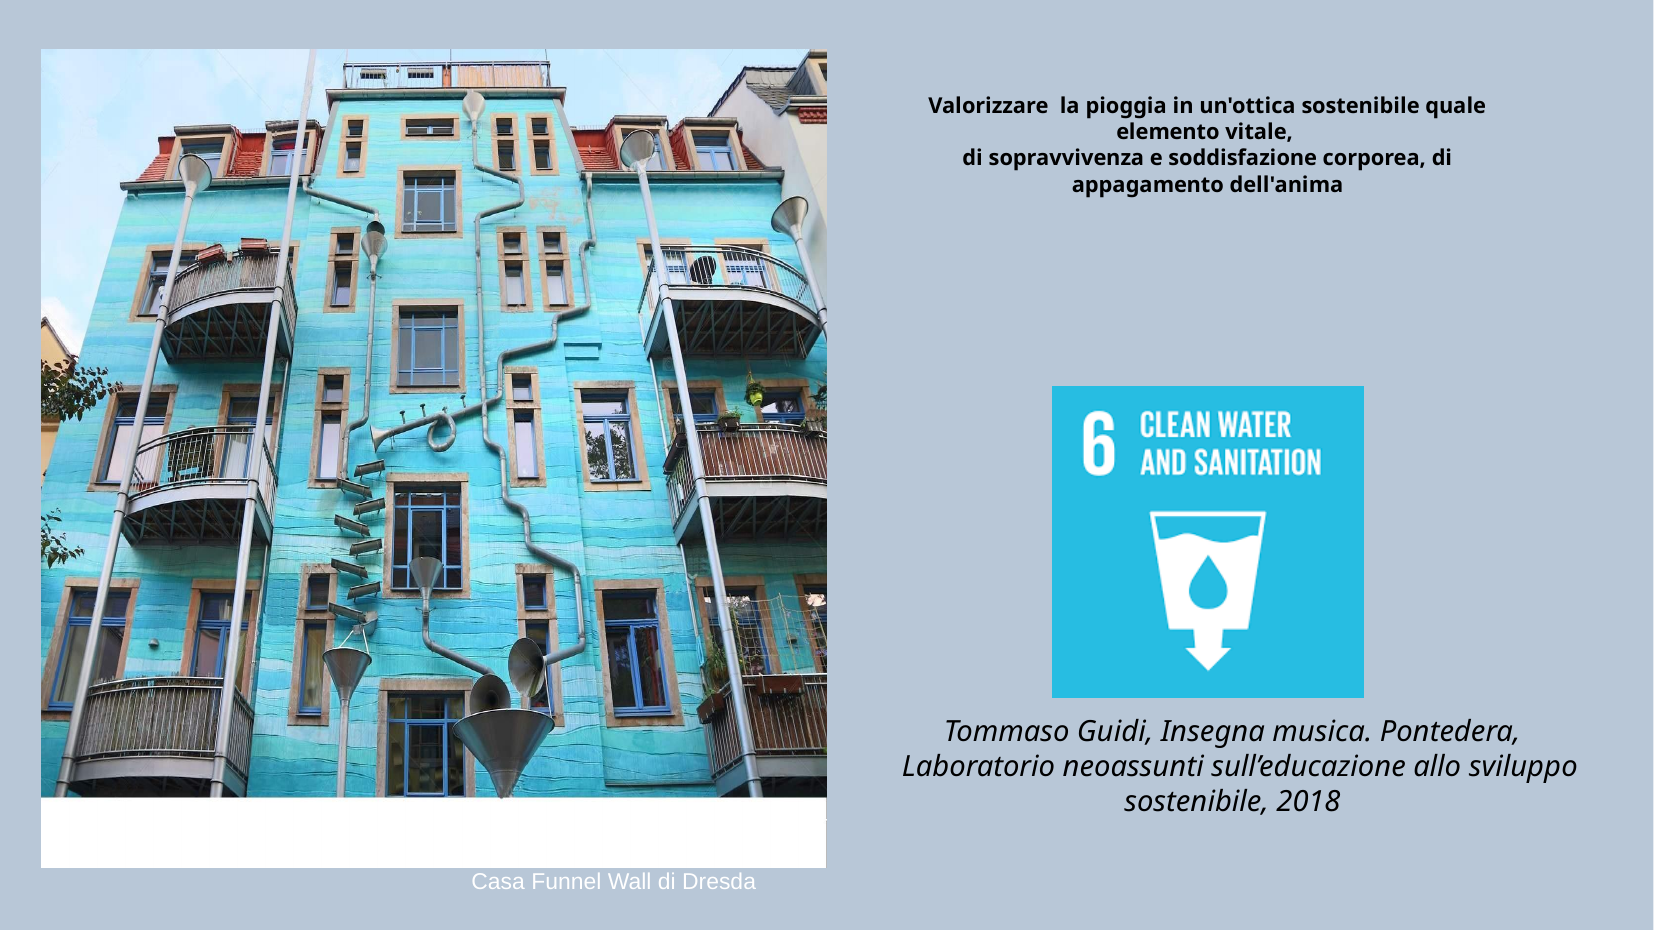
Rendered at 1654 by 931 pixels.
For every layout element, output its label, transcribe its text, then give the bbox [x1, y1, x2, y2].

picture [41, 49, 827, 868]
text_box Valorizzare la pioggia in un'ottica sostenibile quale elemento vitale, di sopravvivenza e soddisfazione corporea, di appagamento dell'anima [870, 76, 1546, 267]
text_box Casa Funnel Wall di Dresda [456, 851, 827, 911]
picture [1052, 386, 1364, 697]
text_box Tommaso Guidi, Insegna musica. Pontedera, Laboratorio neoassunti sull’educazione allo sviluppo sostenibile, 2018 [840, 697, 1640, 795]
